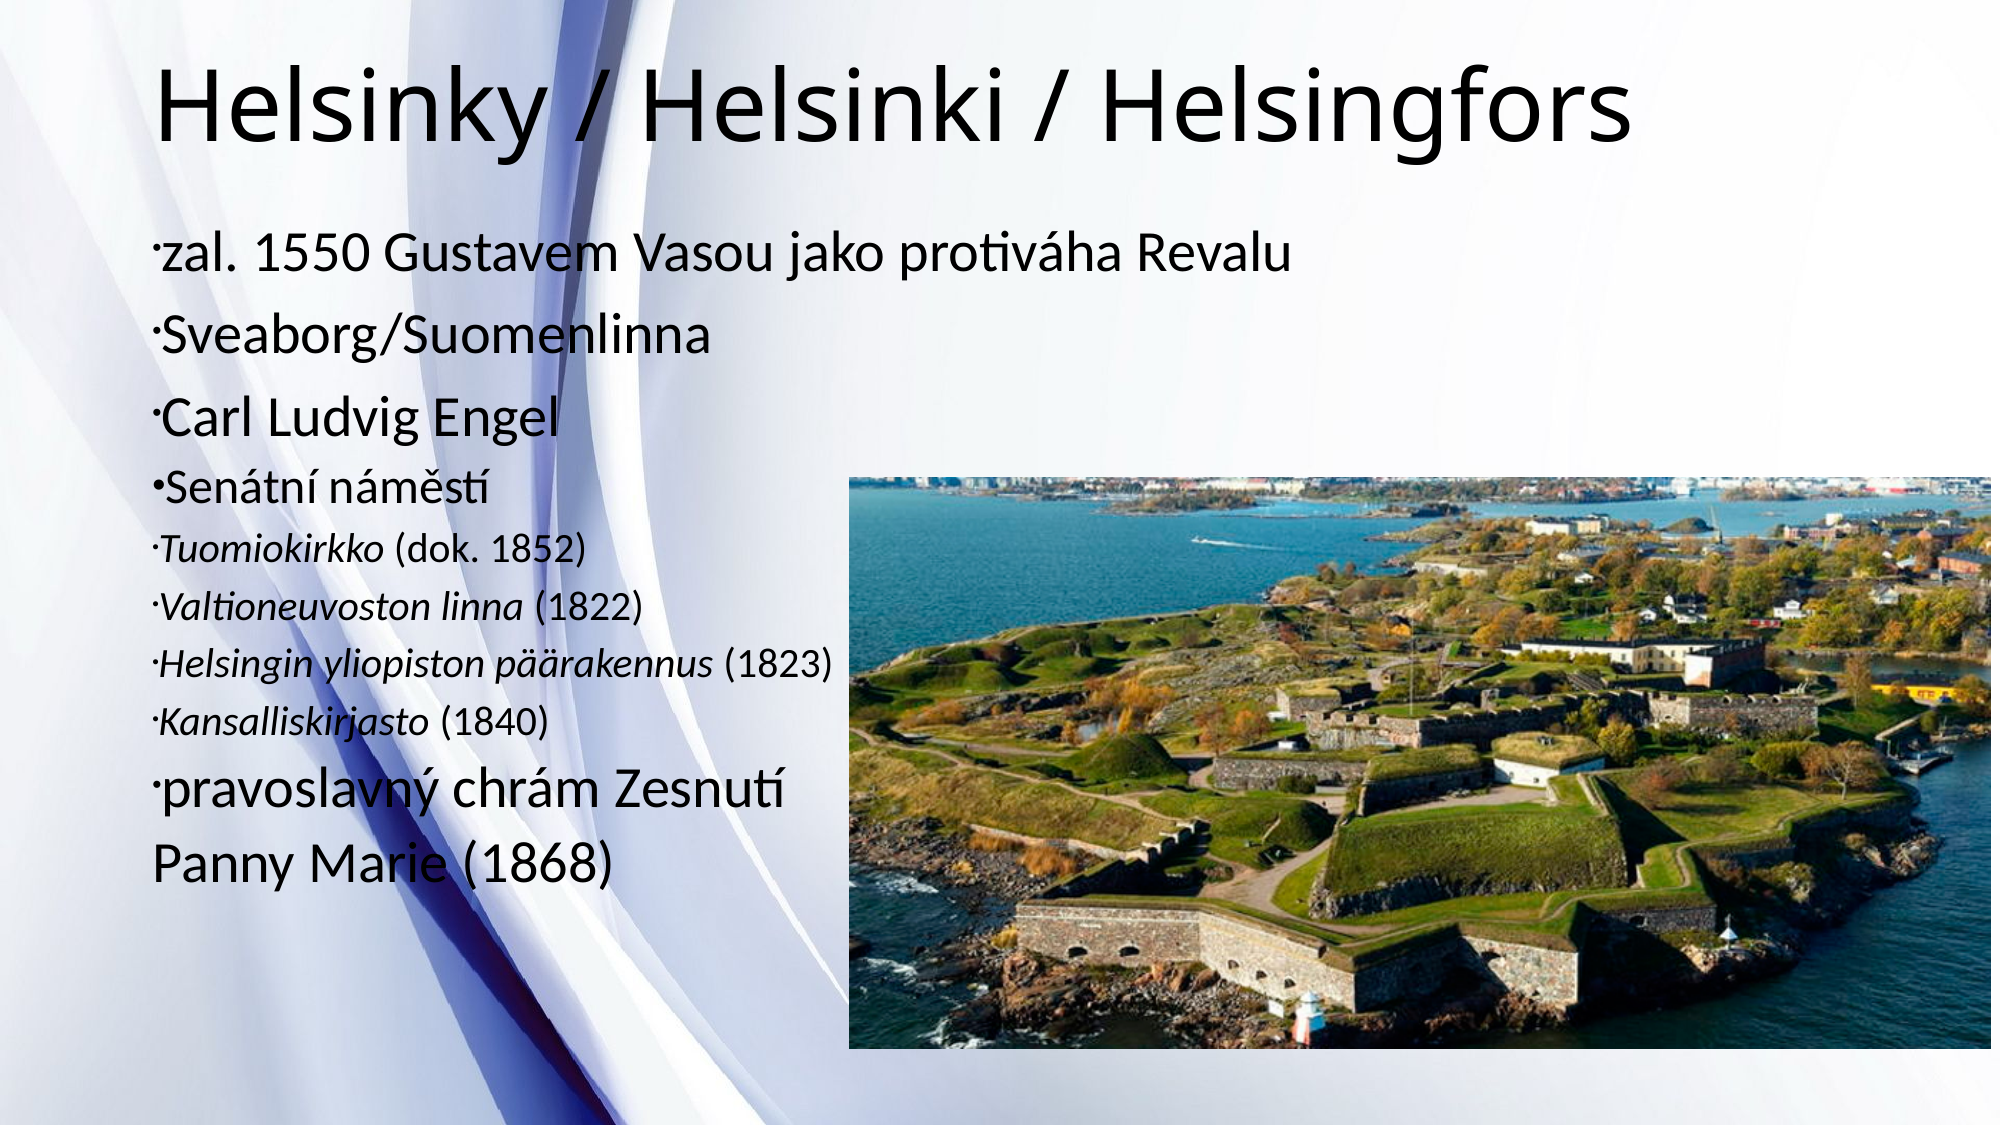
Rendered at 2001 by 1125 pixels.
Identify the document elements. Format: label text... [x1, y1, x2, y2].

list zal. 1550 Gustavem Vasou jako protiváha Revalu Sveaborg/Suomenlinna Carl Ludvig Engel Senátní náměstí Tuomiokirkko (dok. 1852) Valtioneuvoston linna (1822) Helsingin yliopiston päärakennus (1823) Kansalliskirjasto (1840) pravoslavný chrám Zesnutí Panny Marie (1868) [137, 205, 1863, 920]
title Helsinky / Helsinki / Helsingfors [137, 47, 1863, 205]
picture [0, 0, 2000, 1125]
